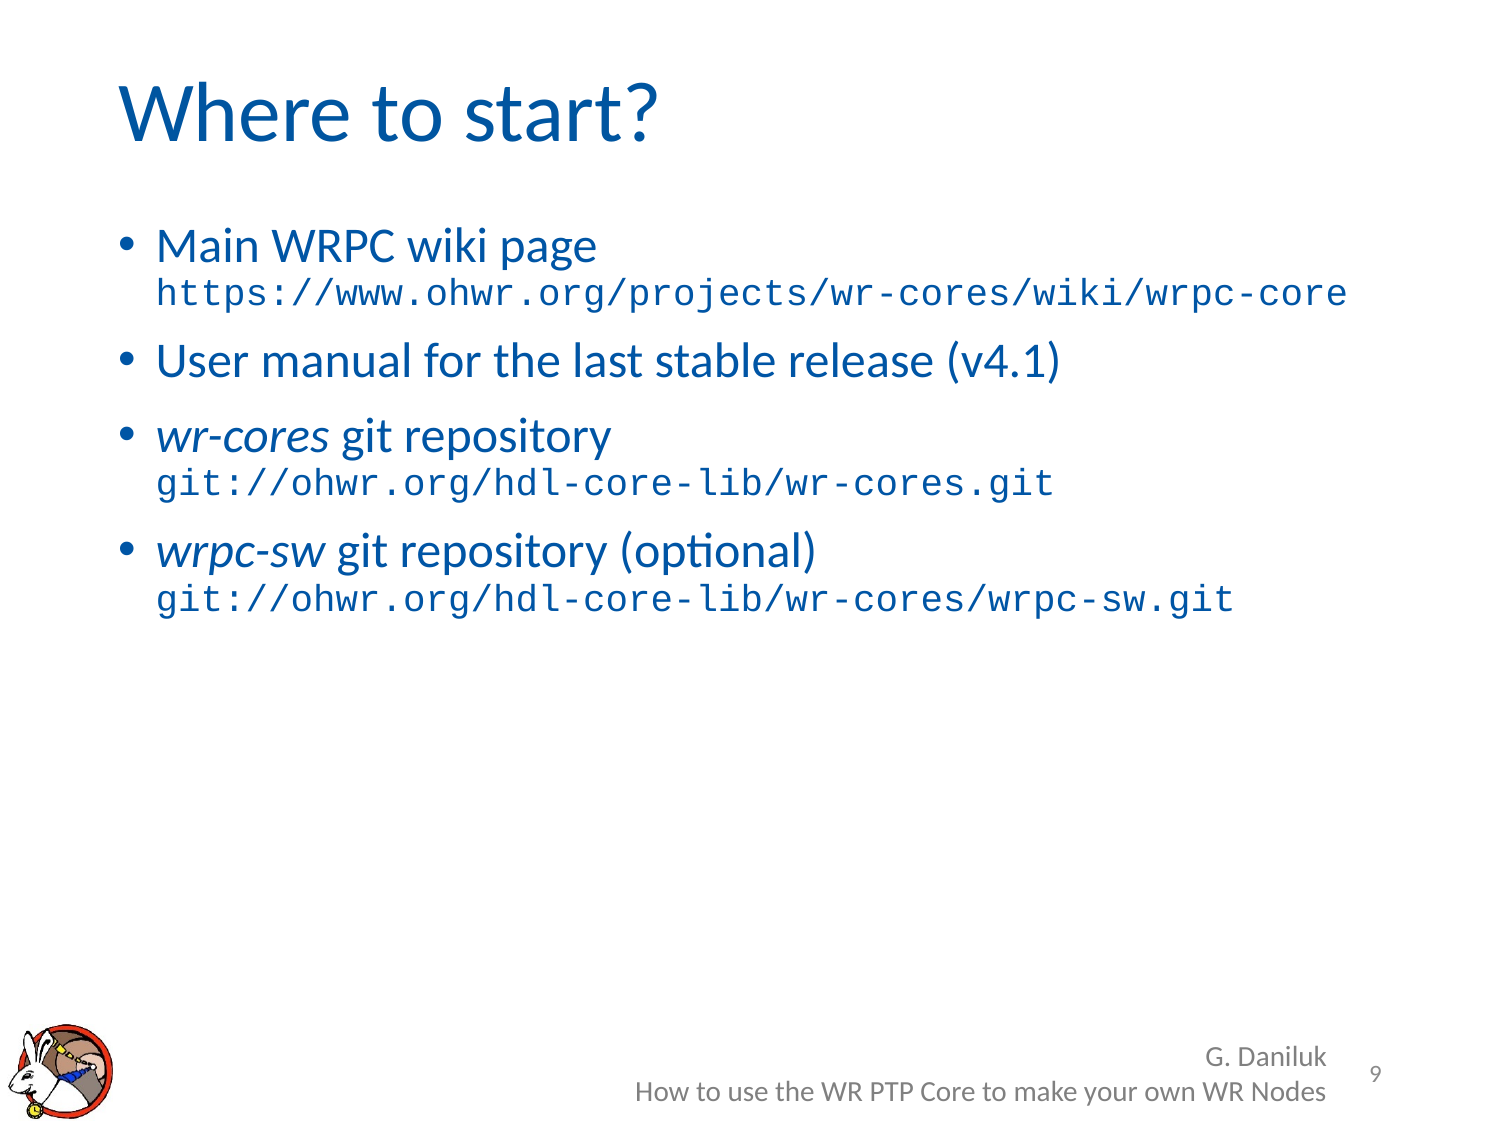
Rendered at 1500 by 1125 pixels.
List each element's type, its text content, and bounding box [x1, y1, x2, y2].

list Main WRPC wiki page https://www.ohwr.org/projects/wr-cores/wiki/wrpc-core User manual for the last stable release (v4.1) wr-cores git repository git://ohwr.org/hdl-core-lib/wr-cores.git wrpc-sw git repository (optional) git://ohwr.org/hdl-core-lib/wr-cores/wrpc-sw.git [103, 211, 1397, 1014]
text_box G. Daniluk How to use the WR PTP Core to make your own WR Nodes [112, 1029, 1342, 1115]
slide_number <number> [1342, 1042, 1397, 1103]
picture [7, 1024, 113, 1121]
title Where to start? [103, 59, 1397, 169]
